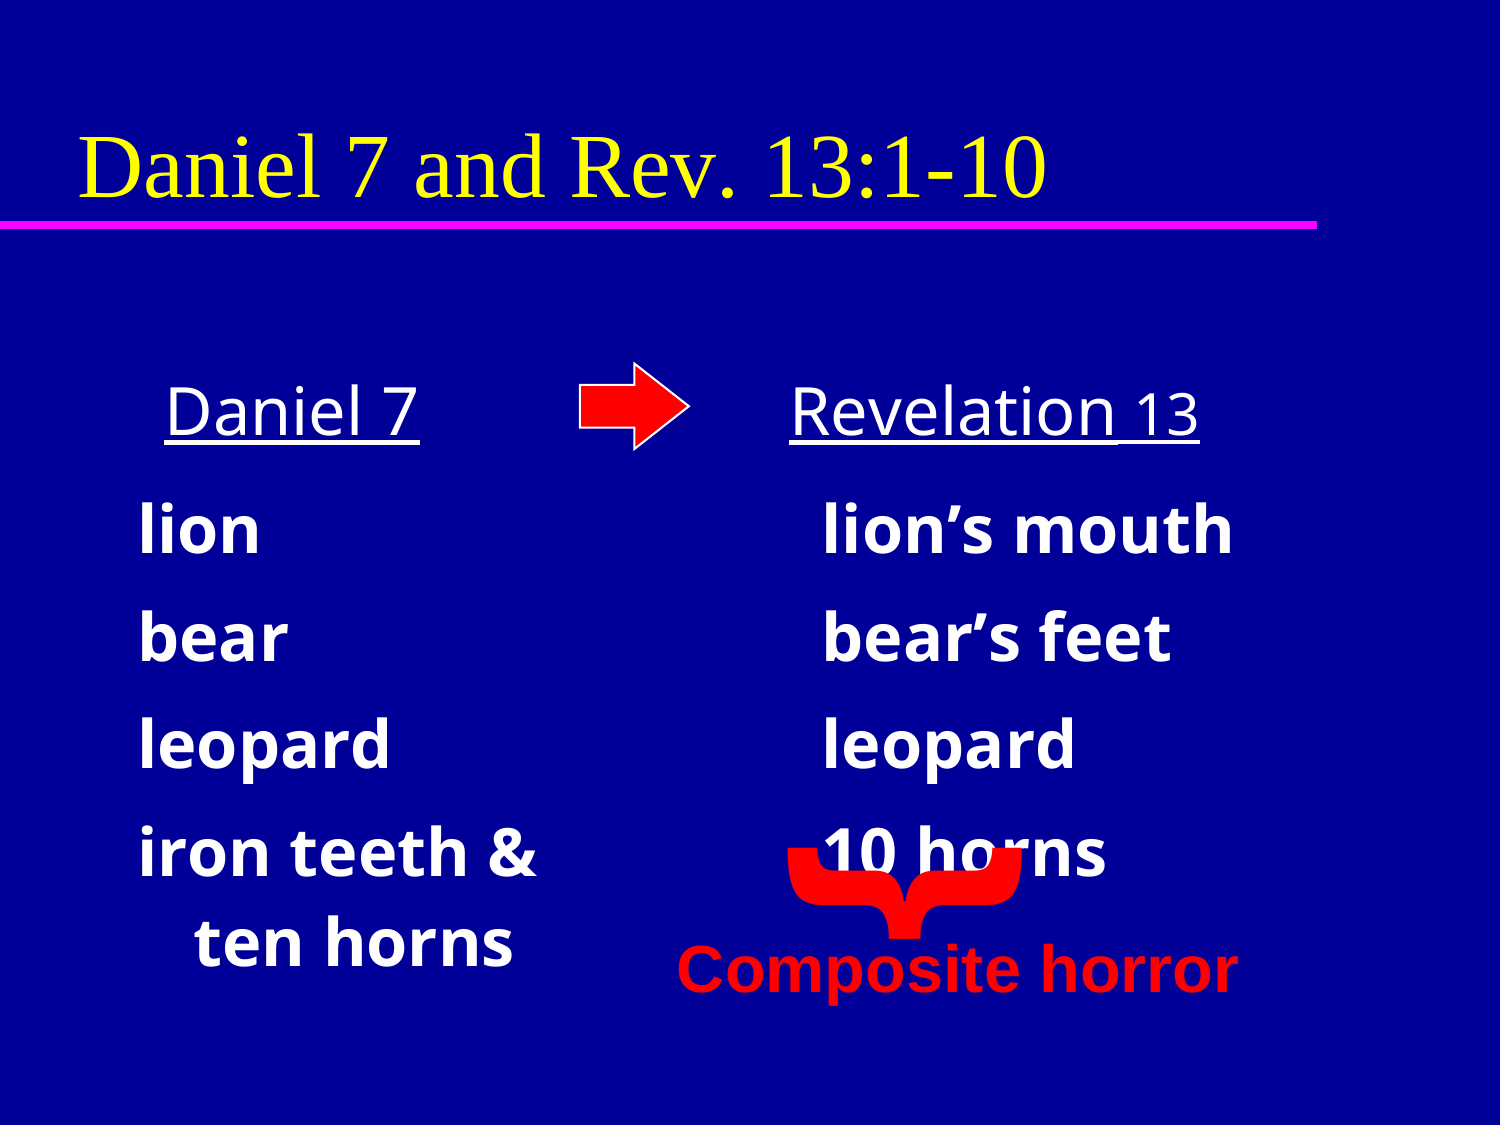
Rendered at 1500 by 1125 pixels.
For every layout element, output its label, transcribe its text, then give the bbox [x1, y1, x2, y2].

text_box Composite horror [661, 924, 1289, 1015]
list lion bear leopard iron teeth & ten horns [122, 474, 781, 1051]
text_box Revelation 13 [774, 356, 1356, 463]
title Daniel 7 and Rev. 13:1-10 [62, 43, 1338, 225]
text_box } [743, 822, 1125, 987]
text_box Daniel 7 [149, 356, 589, 463]
list lion’s mouth bear’s feet leopard 10 horns [806, 474, 1465, 1051]
text_box [579, 363, 689, 449]
